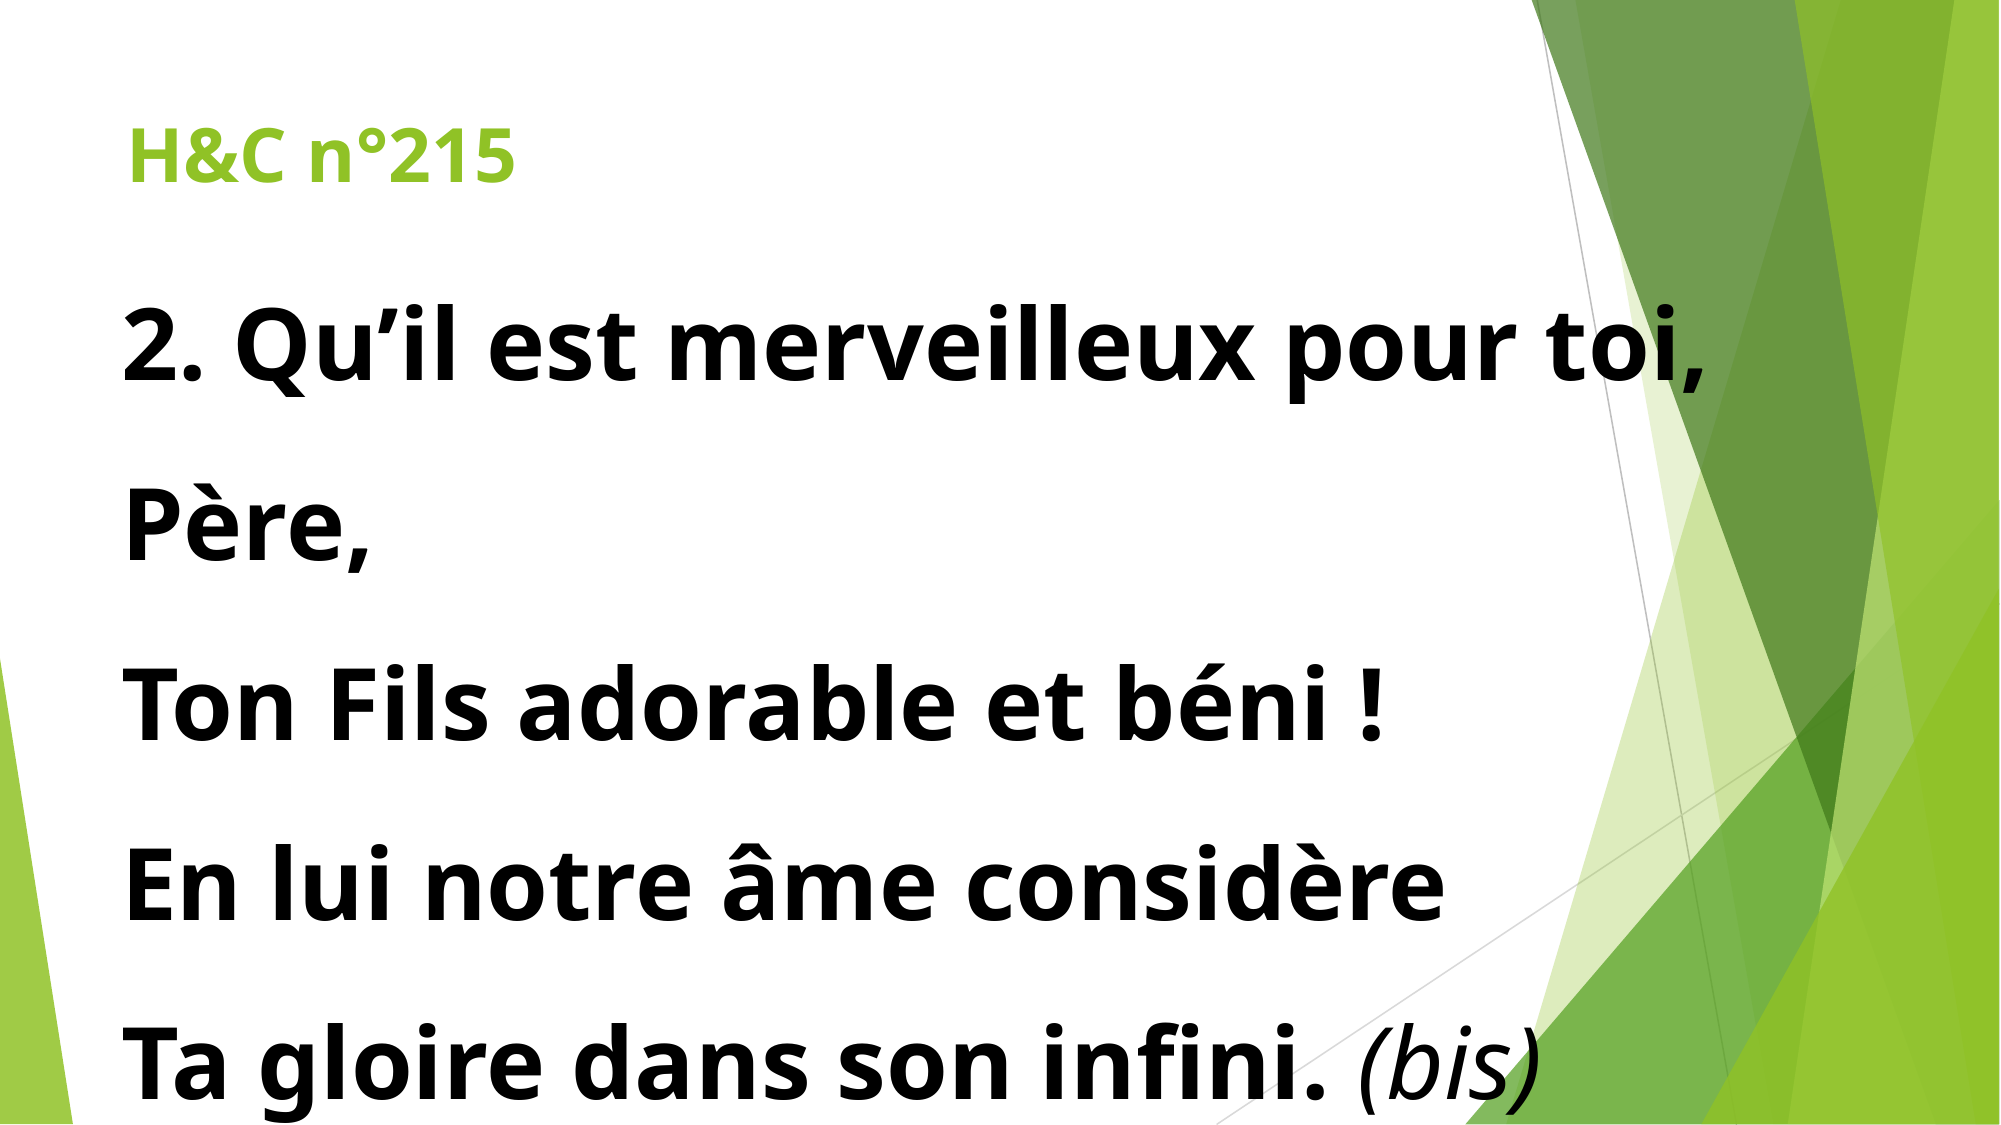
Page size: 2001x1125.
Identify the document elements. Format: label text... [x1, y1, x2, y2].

text_box 2. Qu’il est merveilleux pour toi, Père, Ton Fils adorable et béni ! En lui notre âme considère Ta gloire dans son infini. (bis) [106, 213, 1973, 1037]
text_box H&C n°215 [111, 99, 1522, 213]
